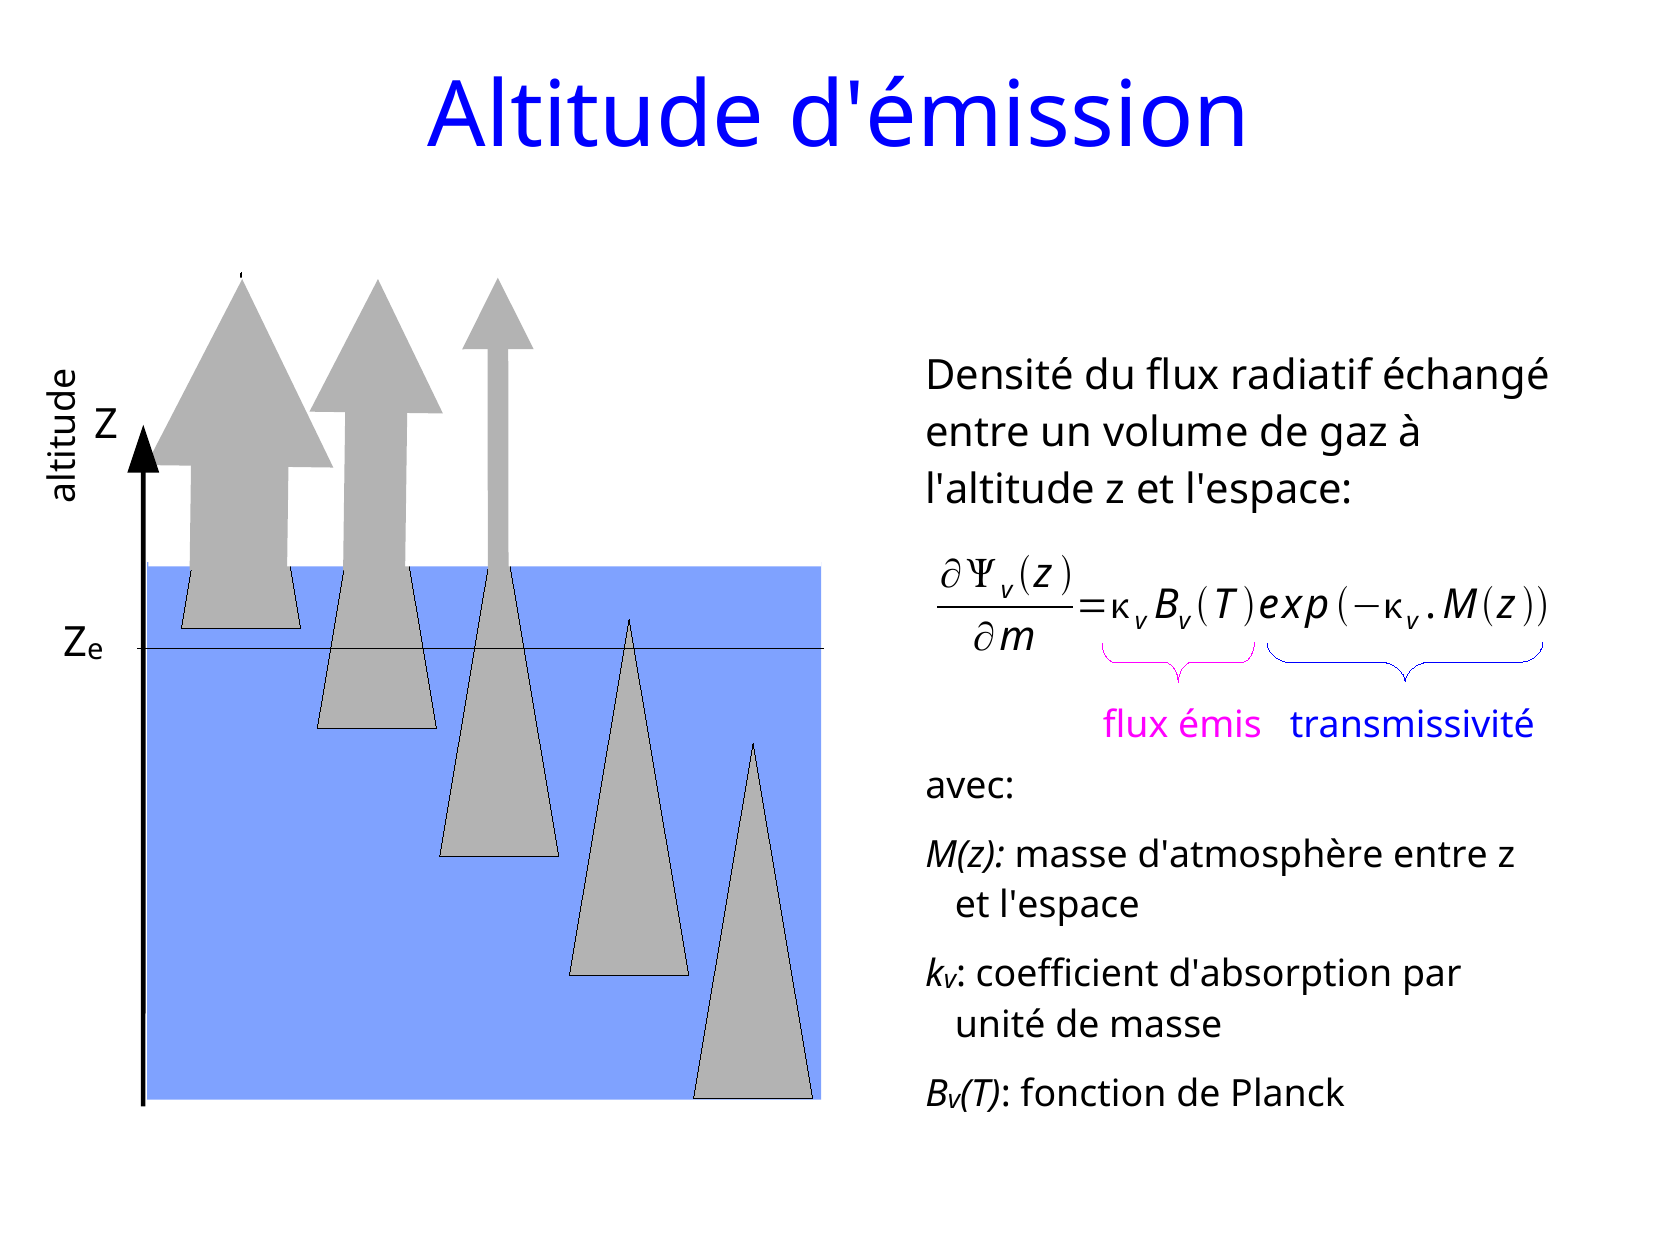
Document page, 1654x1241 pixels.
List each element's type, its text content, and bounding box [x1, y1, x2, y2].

chart [929, 548, 1555, 659]
text_box transmissivité [1273, 690, 1552, 749]
text_box Altitude d'émission [183, 40, 1496, 181]
text_box avec: M(z): masse d'atmosphère entre z et l'espace kv: coefficient d'absorption par unité de masse Bv(T): fonction de Planck [910, 750, 1575, 1099]
text_box flux émis [1078, 690, 1273, 749]
text_box Densité du flux radiatif échangé entre un volume de gaz à l'altitude z et l'espace: [910, 337, 1575, 499]
text_box Ze [46, 613, 121, 675]
text_box [147, 272, 822, 648]
text_box Z [87, 395, 136, 457]
text_box [147, 649, 822, 1100]
text_box altitude [19, 319, 87, 552]
